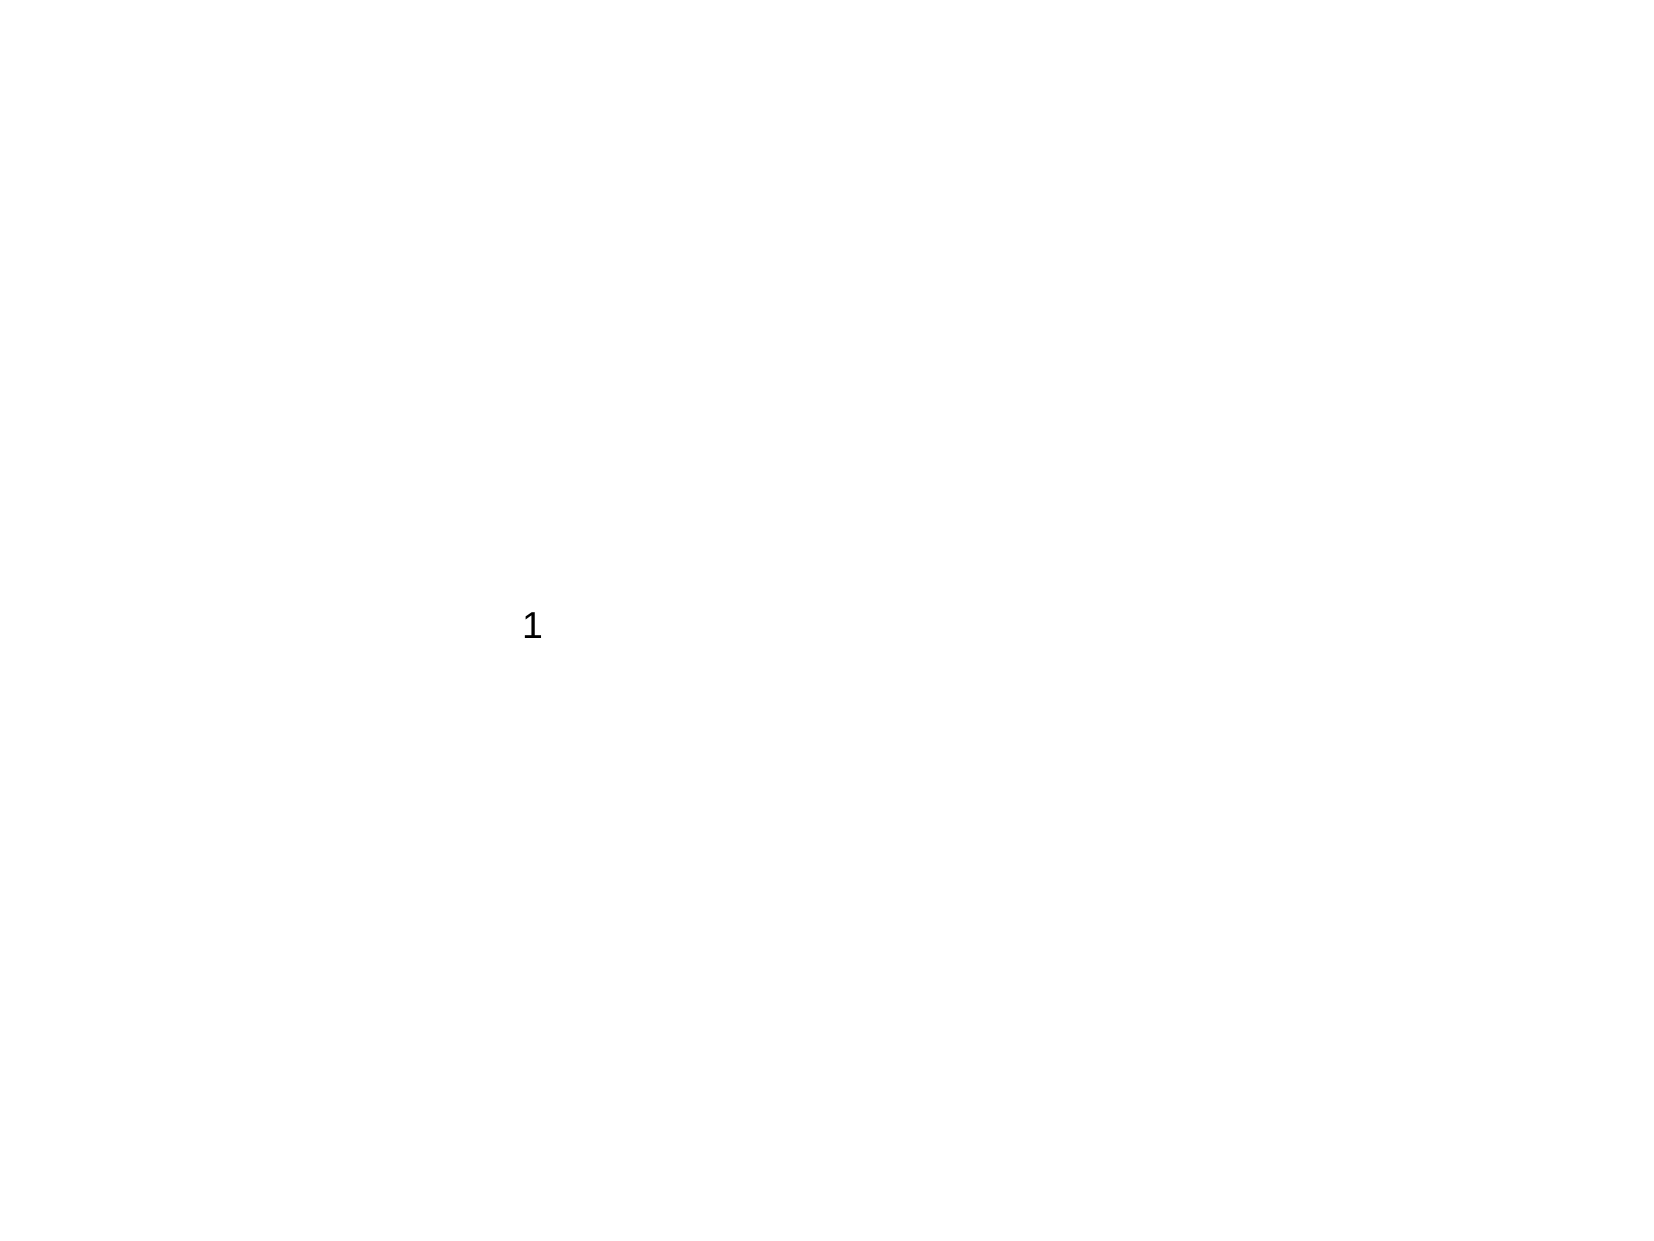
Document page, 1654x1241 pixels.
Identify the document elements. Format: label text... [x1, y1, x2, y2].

text_box <number> [507, 597, 1166, 668]
